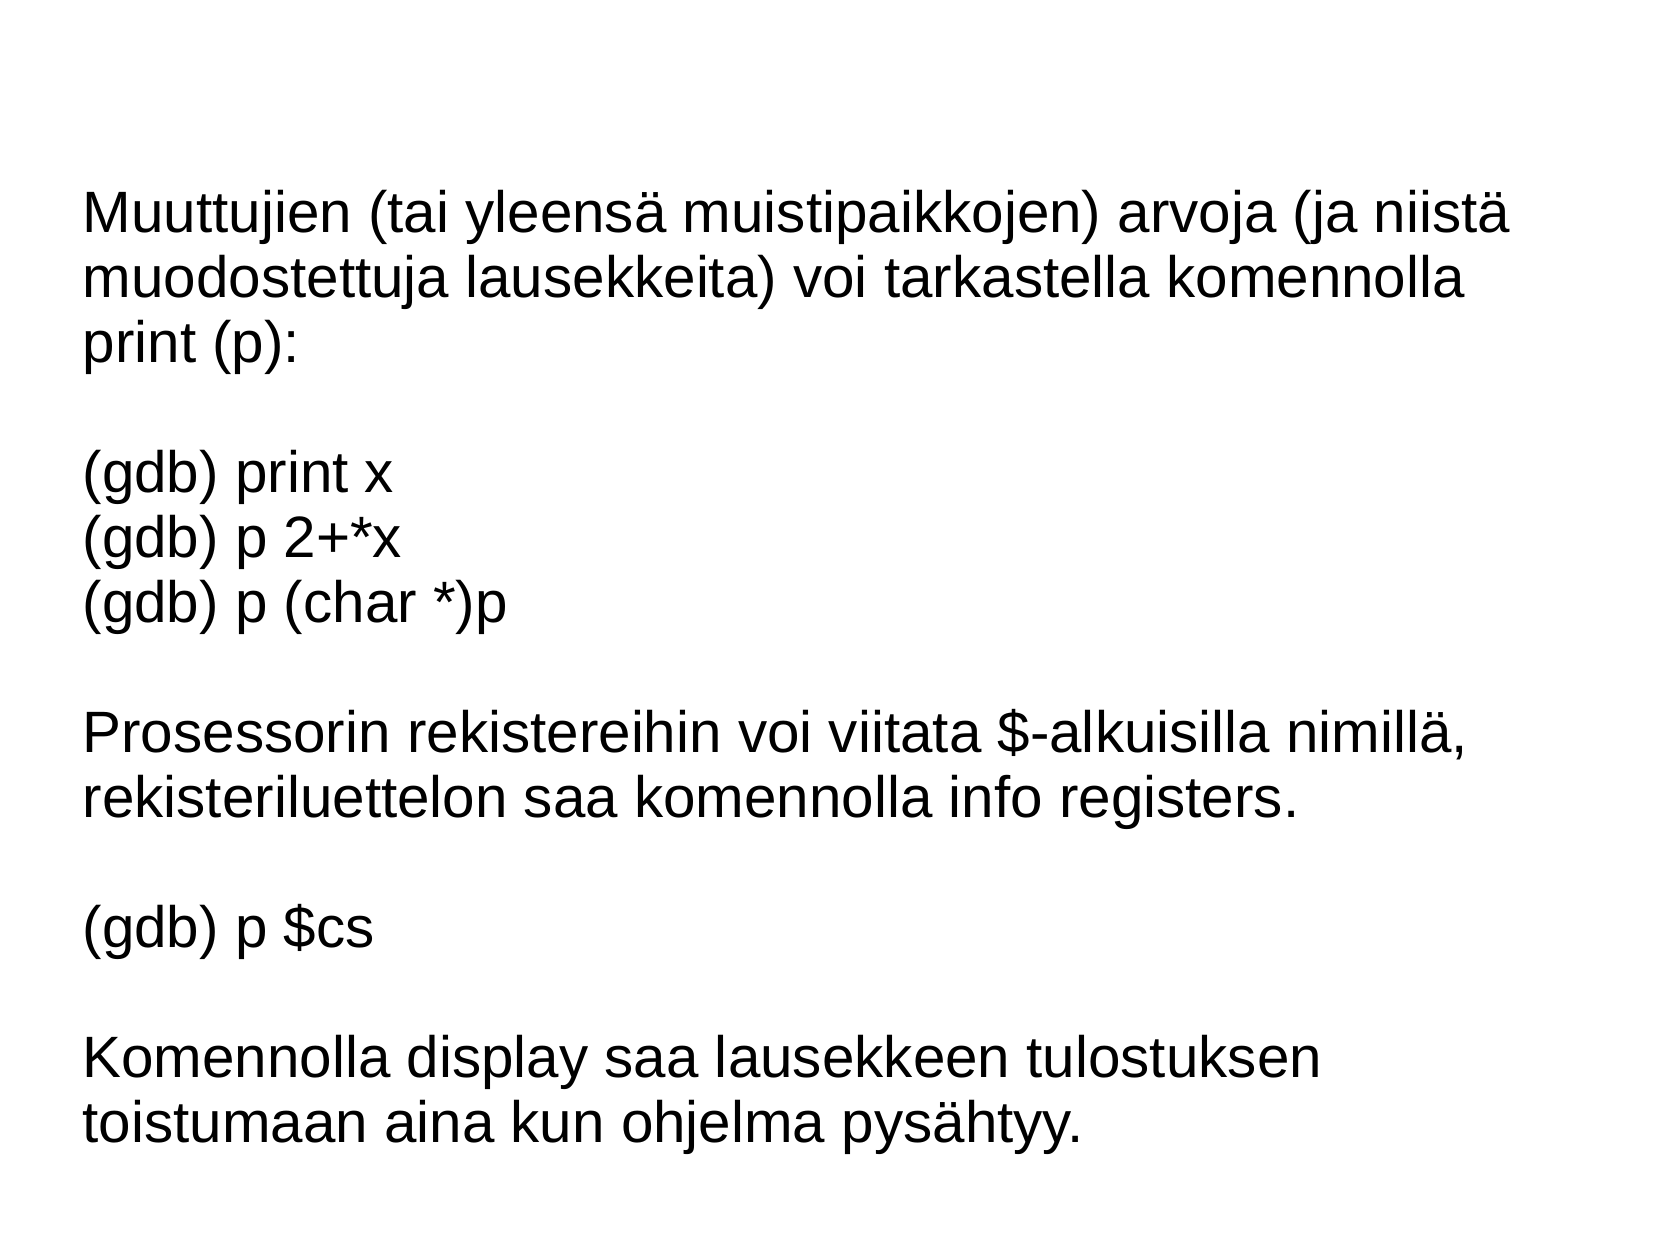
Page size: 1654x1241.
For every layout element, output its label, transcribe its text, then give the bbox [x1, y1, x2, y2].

text_box Muuttujien (tai yleensä muistipaikkojen) arvoja (ja niistä muodostettuja lausekkeita) voi tarkastella komennolla print (p): (gdb) print x (gdb) p 2+*x (gdb) p (char *)p Prosessorin rekistereihin voi viitata $-alkuisilla nimillä, rekisteriluettelon saa komennolla info registers. (gdb) p $cs Komennolla display saa lausekkeen tulostuksen toistumaan aina kun ohjelma pysähtyy. [82, 179, 1571, 1220]
